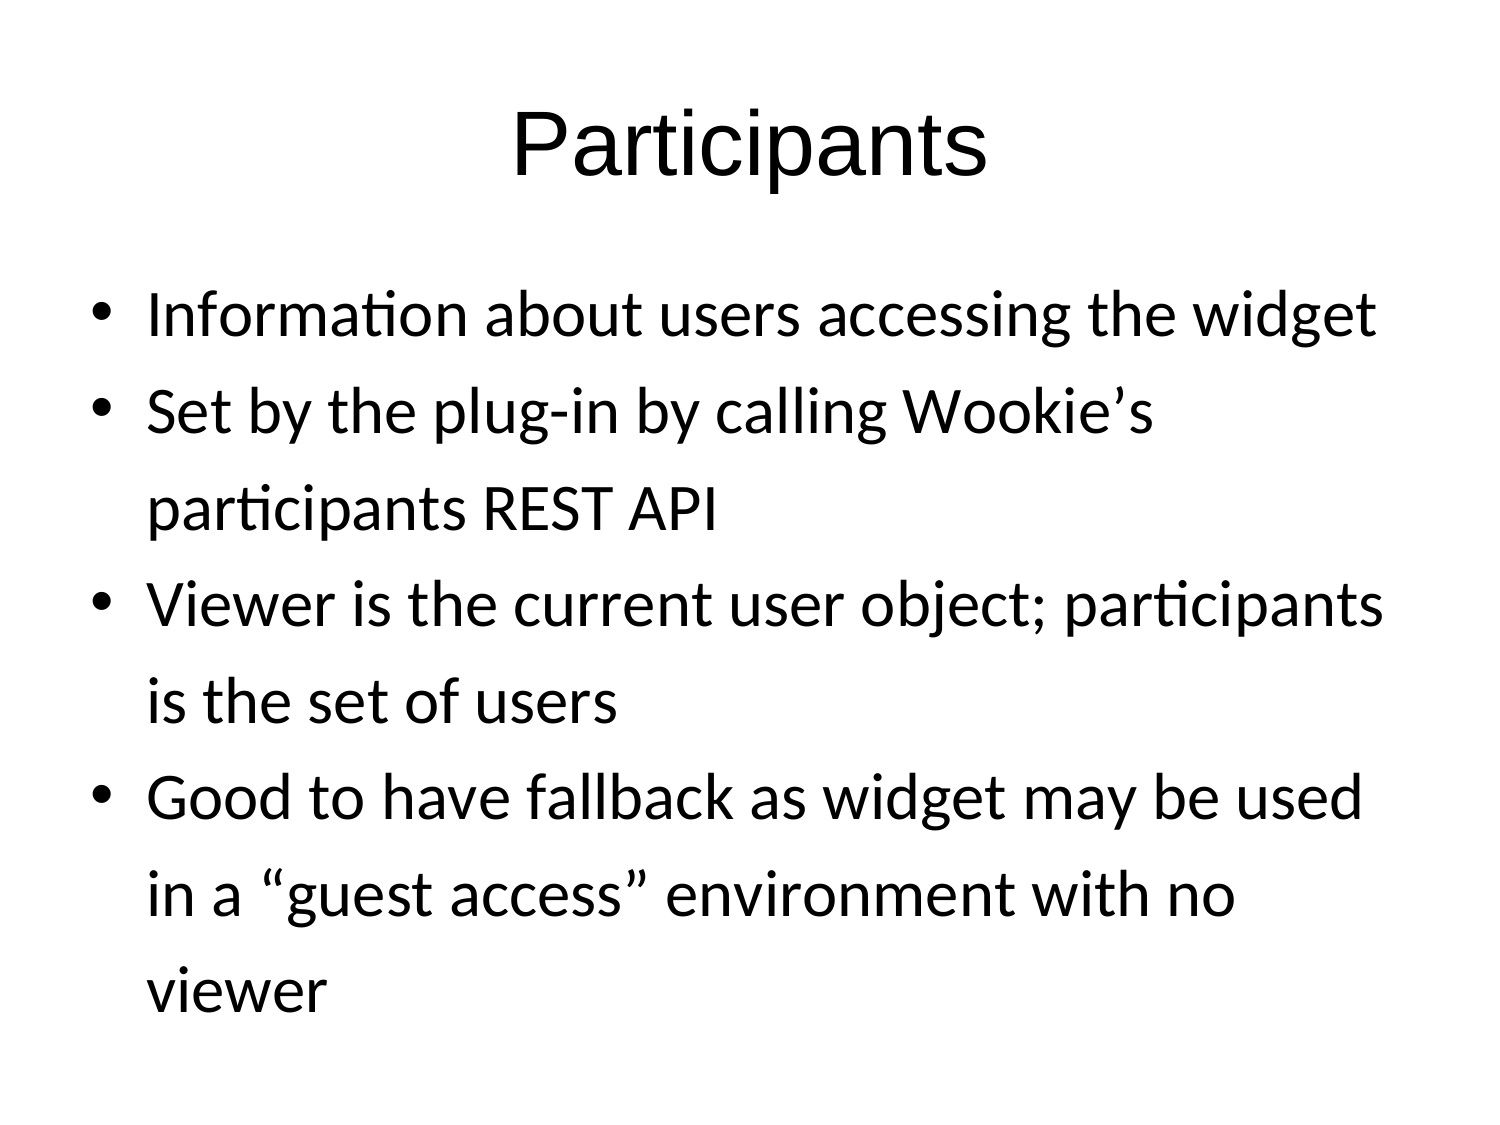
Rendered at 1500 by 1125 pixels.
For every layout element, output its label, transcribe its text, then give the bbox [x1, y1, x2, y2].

list Information about users accessing the widget Set by the plug-in by calling Wookie’s participants REST API Viewer is the current user object; participants is the set of users Good to have fallback as widget may be used in a “guest access” environment with no viewer [75, 262, 1426, 1034]
title Participants [75, 45, 1426, 233]
